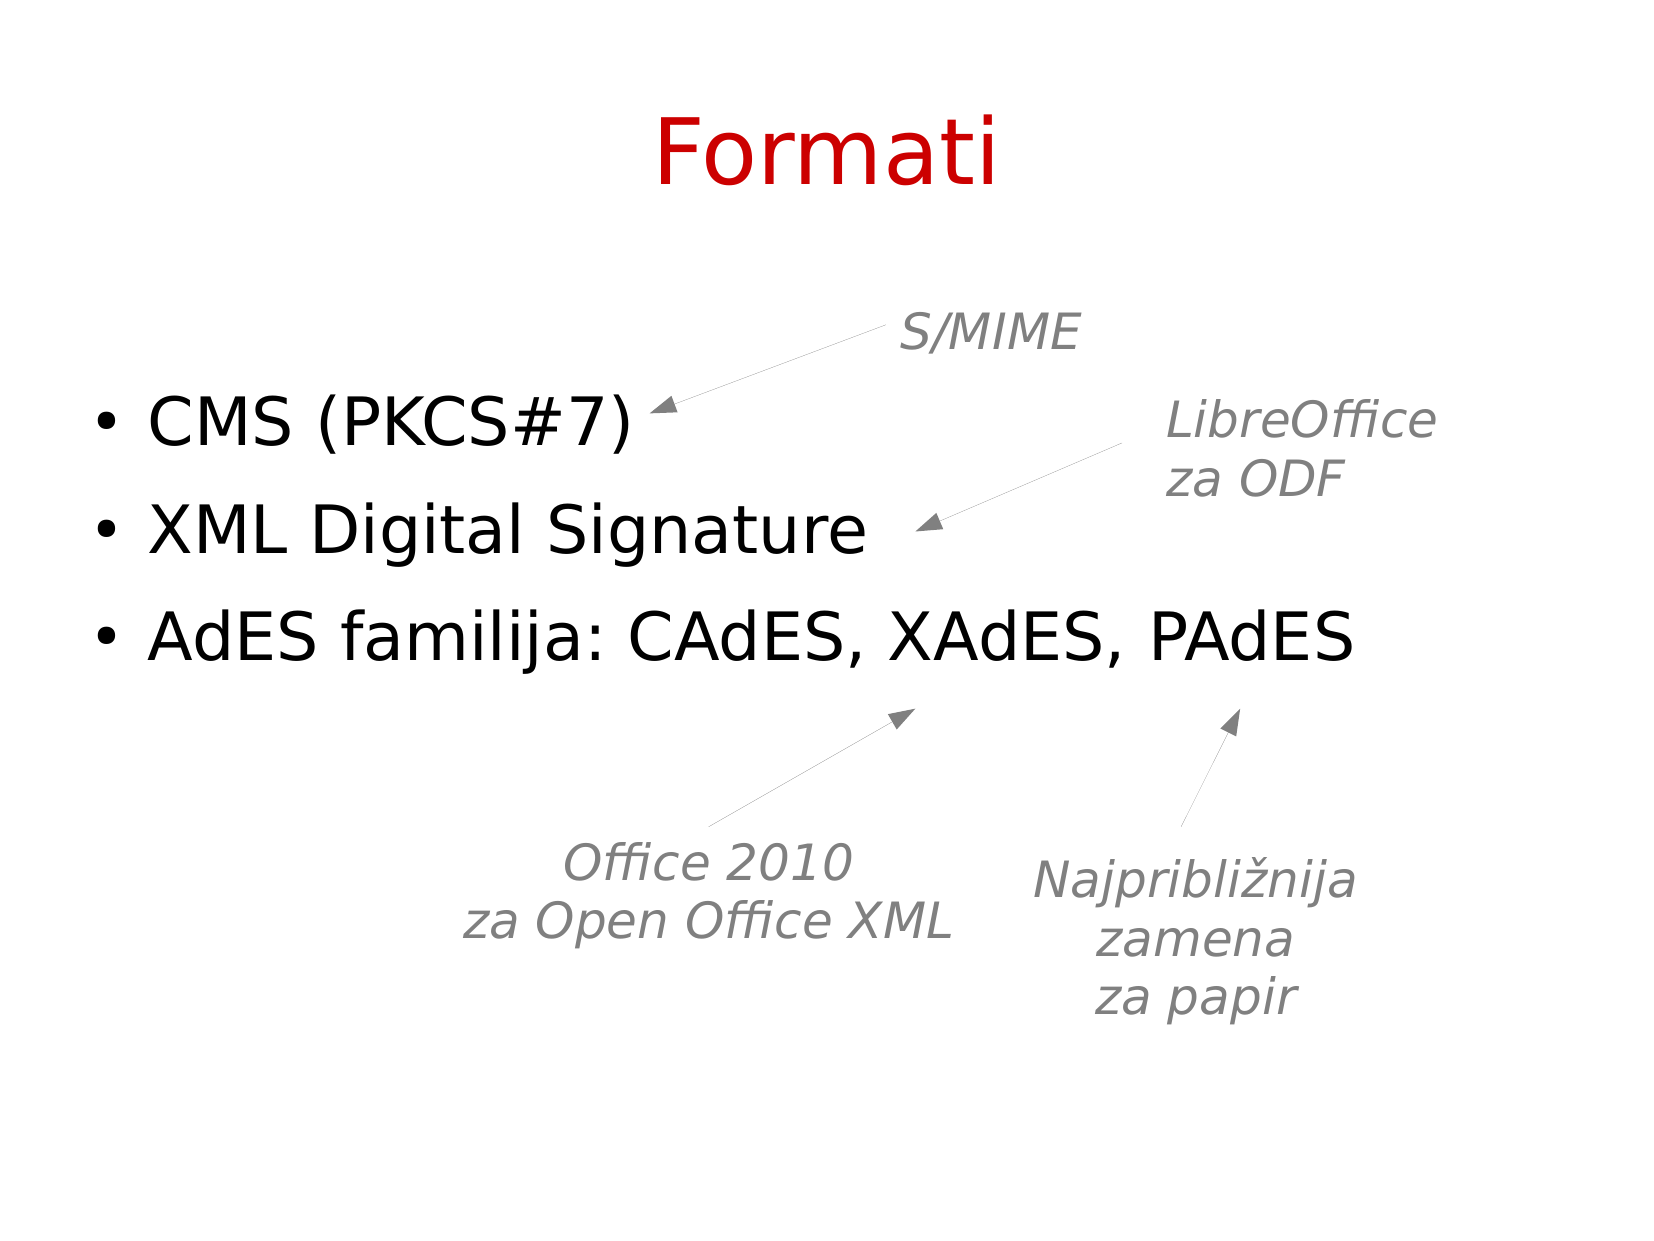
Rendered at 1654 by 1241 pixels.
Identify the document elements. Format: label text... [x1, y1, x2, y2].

text_box LibreOffice za ODF [1151, 383, 1595, 532]
list CMS (PKCS#7) XML Digital Signature AdES familija: CAdES, XAdES, PAdES [76, 383, 1565, 1025]
title Formati [82, 49, 1571, 257]
text_box Najpribližnija zamena za papir [974, 843, 1418, 1034]
text_box Office 2010 za Open Office XML [442, 826, 975, 1004]
text_box S/MIME [885, 295, 1329, 443]
